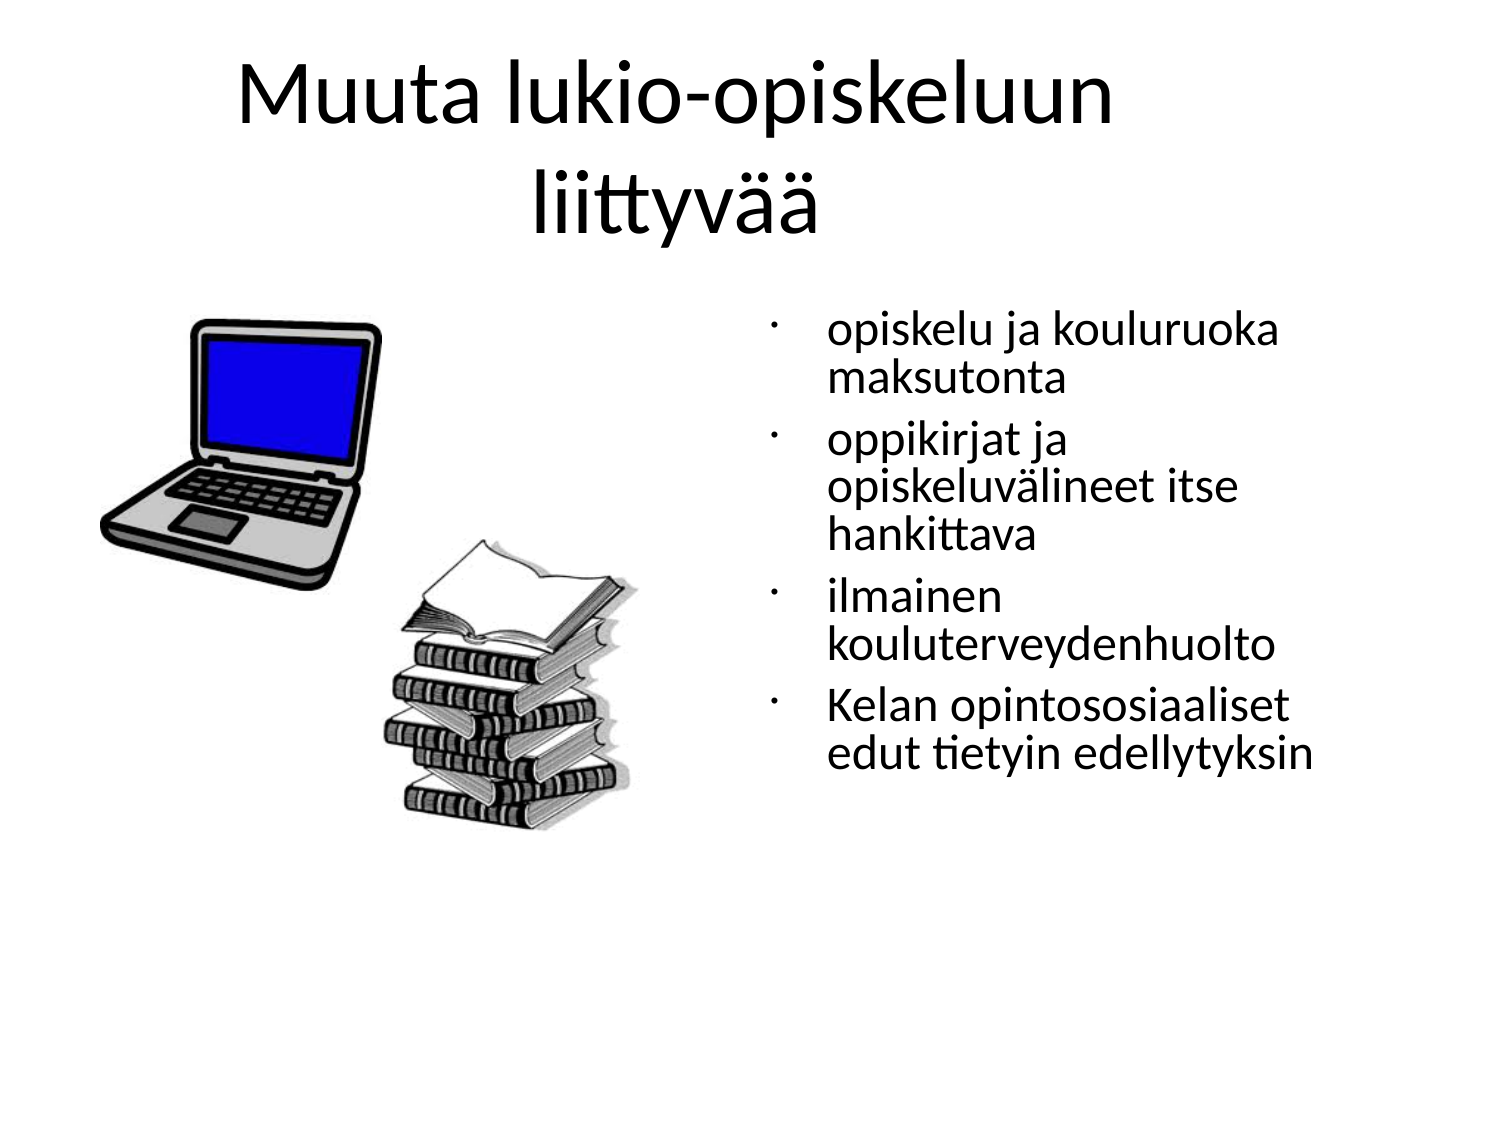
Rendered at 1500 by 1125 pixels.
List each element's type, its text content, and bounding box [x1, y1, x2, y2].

title Muuta lukio-opiskeluun liittyvää [112, 24, 1240, 288]
list opiskelu ja kouluruoka maksutonta oppikirjat ja opiskeluvälineet itse hankittava ilmainen kouluterveydenhuolto Kelan opintososiaaliset edut tietyin edellytyksin [755, 299, 1375, 900]
picture [100, 314, 640, 833]
